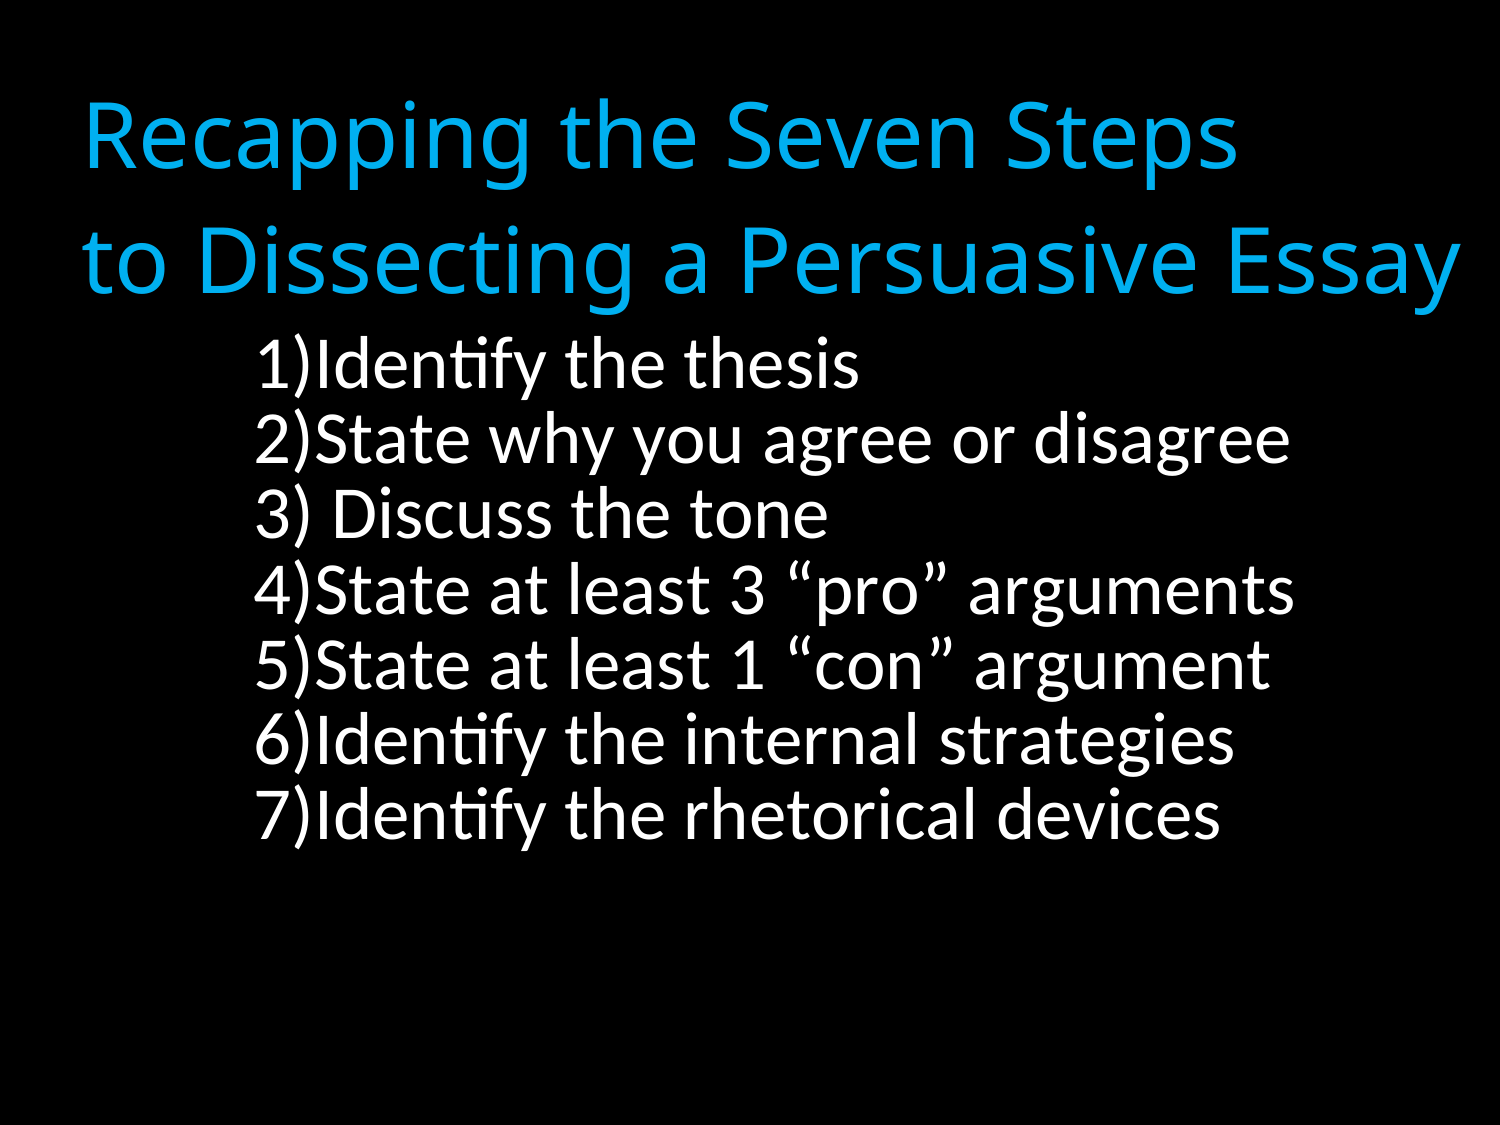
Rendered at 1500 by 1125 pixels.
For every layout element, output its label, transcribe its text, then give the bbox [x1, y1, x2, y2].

text_box Identify the thesis State why you agree or disagree Discuss the tone State at least 3 “pro” arguments State at least 1 “con” argument Identify the internal strategies Identify the rhetorical devices [238, 328, 1312, 866]
text_box Recapping the Seven Steps to Dissecting a Persuasive Essay [67, 62, 1478, 328]
